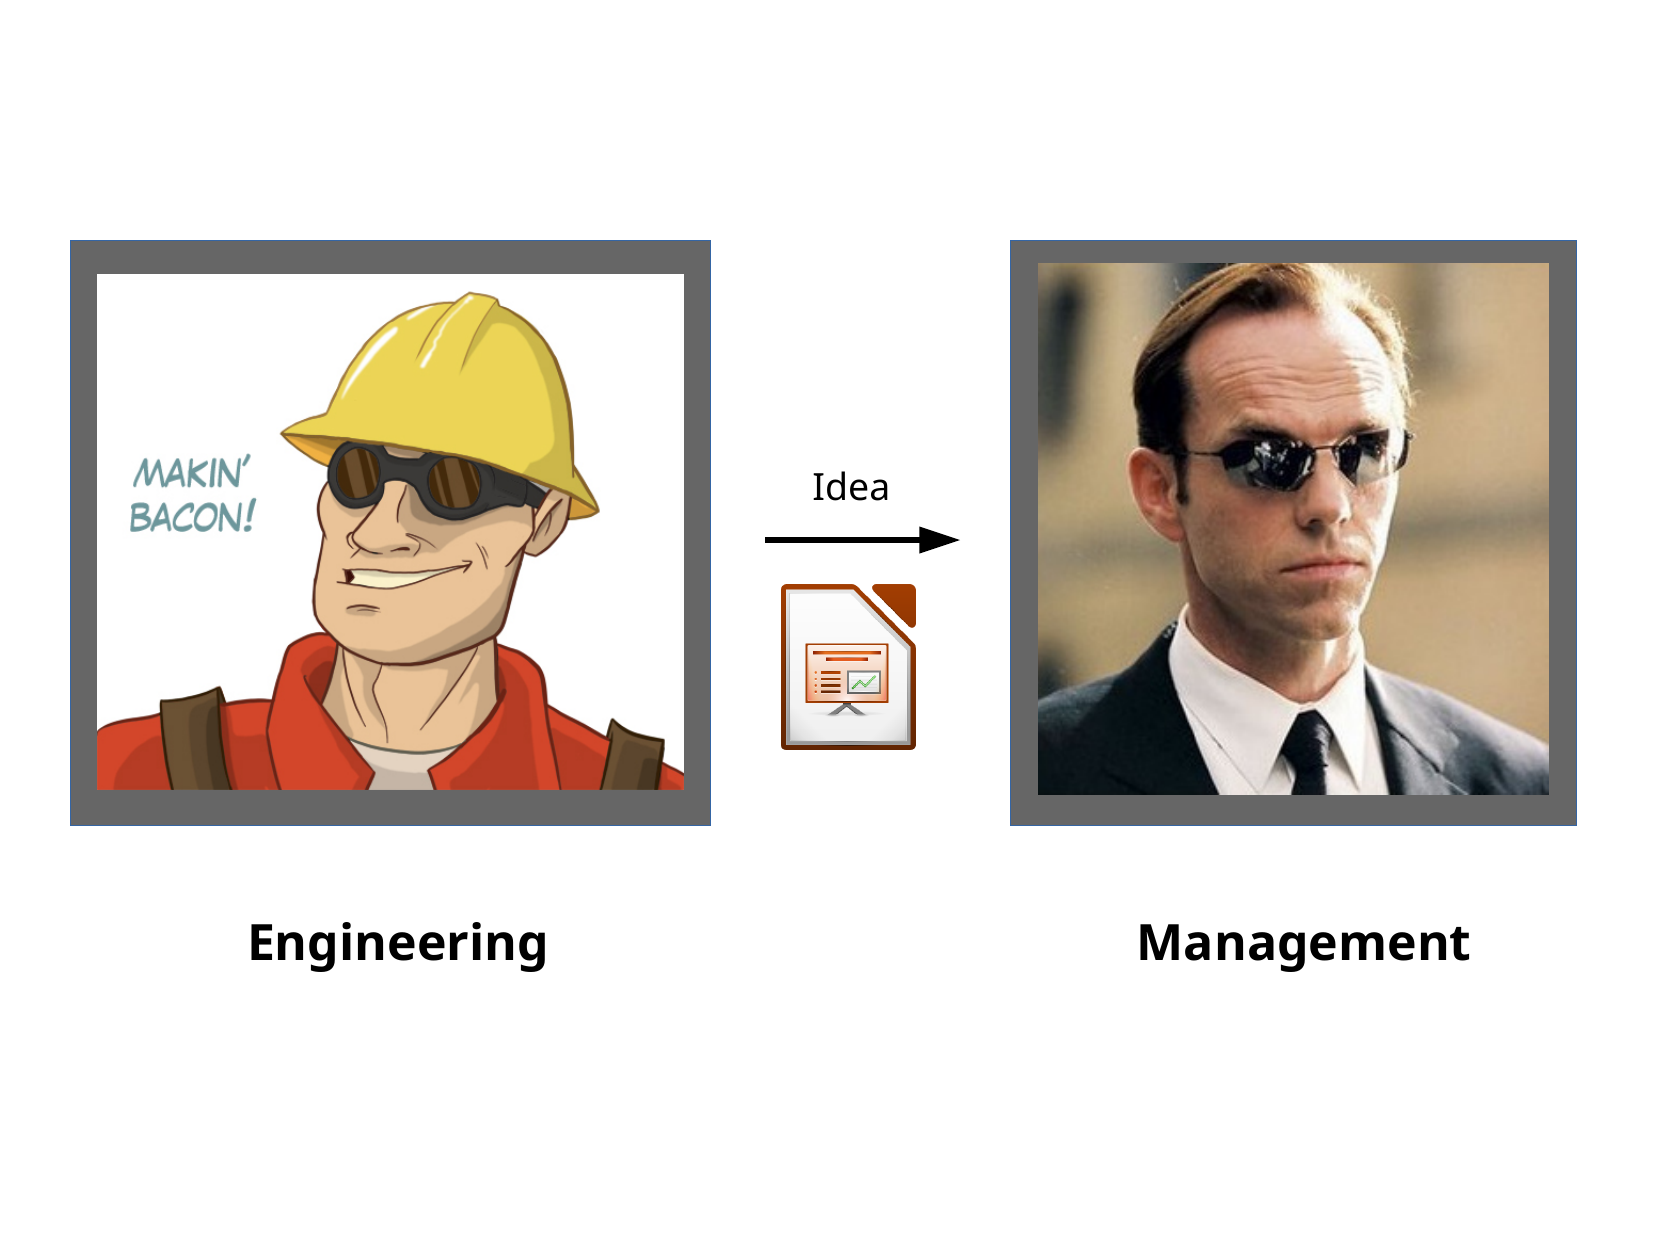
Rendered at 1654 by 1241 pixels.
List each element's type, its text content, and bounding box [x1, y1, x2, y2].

text_box Management [1122, 900, 1465, 971]
picture [1038, 263, 1549, 796]
text_box Engineering [232, 900, 549, 971]
text_box [1010, 240, 1577, 826]
text_box [70, 240, 711, 826]
picture [765, 584, 931, 751]
picture [97, 274, 684, 790]
text_box Idea [797, 453, 901, 511]
